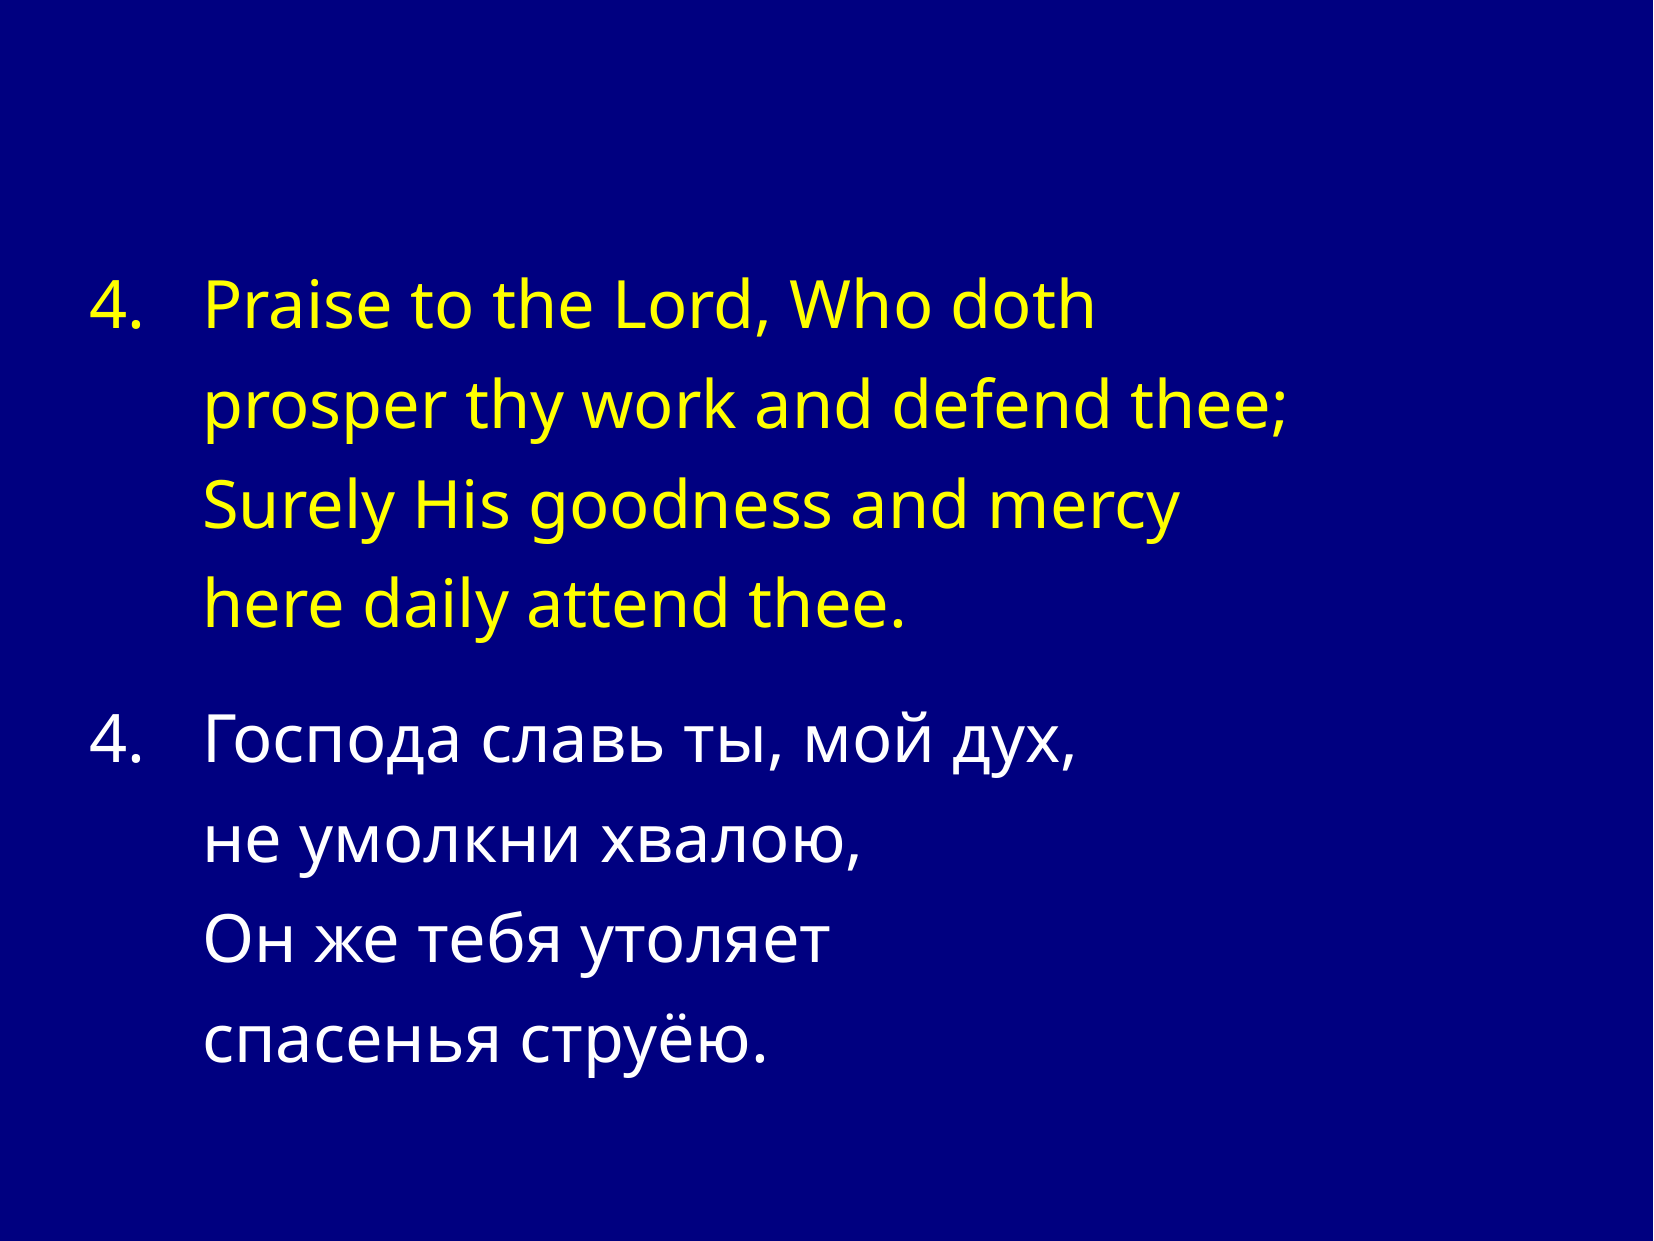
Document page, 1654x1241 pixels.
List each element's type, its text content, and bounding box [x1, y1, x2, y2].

text_box 4. Господа славь ты, мой дух, не умолкни хвалою, Он же тебя утоляет спасенья струёю. [75, 675, 1576, 1163]
text_box 4. Praise to the Lord, Who doth prosper thy work and defend thee; Surely His goodness and mercy here daily attend thee. [75, 150, 1576, 638]
